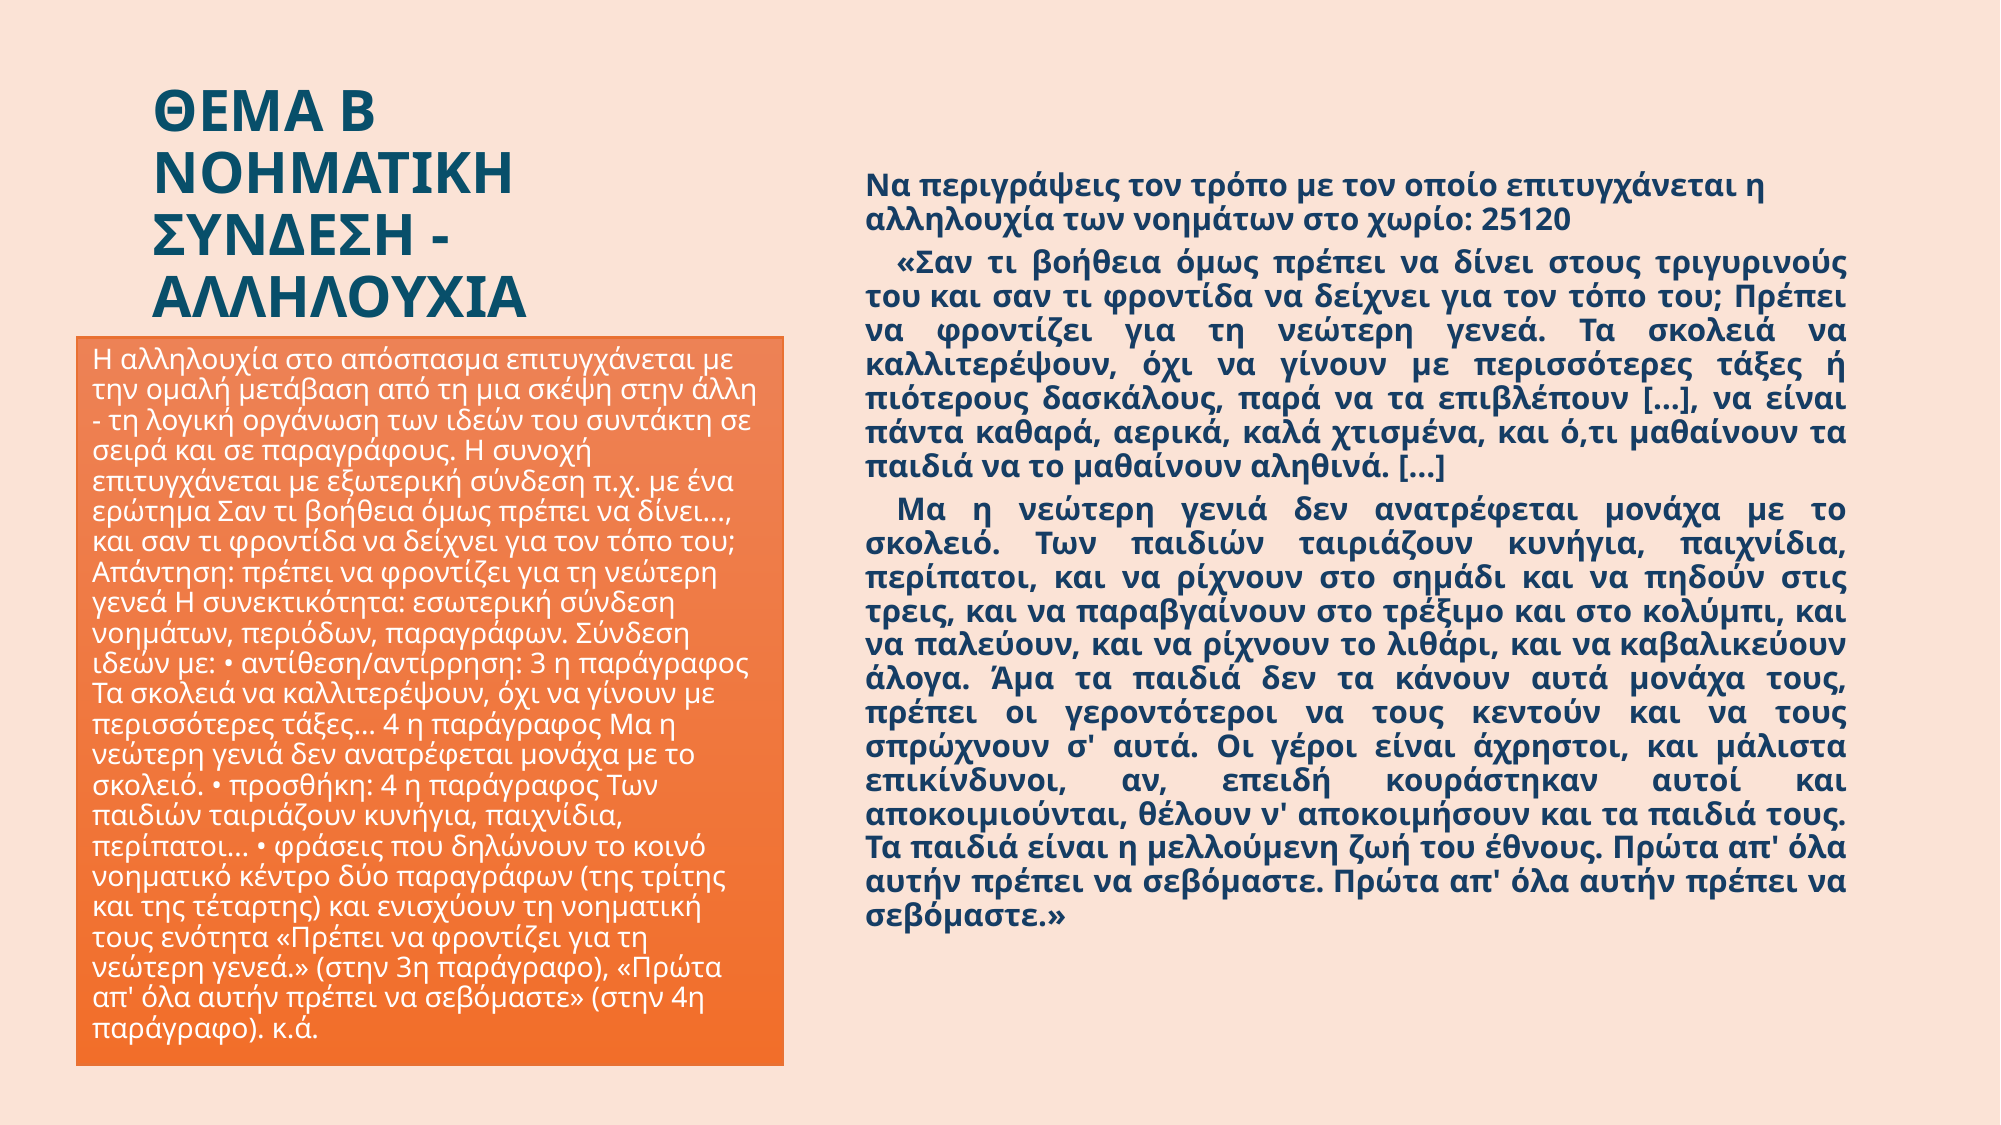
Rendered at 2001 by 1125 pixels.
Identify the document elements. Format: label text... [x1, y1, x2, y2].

list Να περιγράψεις τον τρόπο με τον οποίο επιτυγχάνεται η αλληλουχία των νοημάτων στο χωρίο: 25120 «Σαν τι βοήθεια όμως πρέπει να δίνει στους τριγυρινούς του και σαν τι φροντίδα να δείχνει για τον τόπο του; Πρέπει να φροντίζει για τη νεώτερη γενεά. Τα σκολειά να καλλιτερέψουν, όχι να γίνουν με περισσότερες τάξες ή πιότερους δασκάλους, παρά να τα επιβλέπουν […], να είναι πάντα καθαρά, αερικά, καλά χτισμένα, και ό,τι μαθαίνουν τα παιδιά να το μαθαίνουν αληθινά. […] Μα η νεώτερη γενιά δεν ανατρέφεται μονάχα με το σκολειό. Των παιδιών ταιριάζουν κυνήγια, παιχνίδια, περίπατοι, και να ρίχνουν στο σημάδι και να πηδούν στις τρεις, και να παραβγαίνουν στο τρέξιμο και στο κολύμπι, και να παλεύουν, και να ρίχνουν το λιθάρι, και να καβαλικεύουν άλογα. Άμα τα παιδιά δεν τα κάνουν αυτά μονάχα τους, πρέπει οι γεροντότεροι να τους κεντούν και να τους σπρώχνουν σ' αυτά. Οι γέροι είναι άχρηστοι, και μάλιστα επικίνδυνοι, αν, επειδή κουράστηκαν αυτοί και αποκοιμιούνται, θέλουν ν' αποκοιμήσουν και τα παιδιά τους. Τα παιδιά είναι η μελλούμενη ζωή του έθνους. Πρώτα απ' όλα αυτήν πρέπει να σεβόμαστε. Πρώτα απ' όλα αυτήν πρέπει να σεβόμαστε.» [850, 161, 1863, 962]
list Η αλληλουχία στο απόσπασμα επιτυγχάνεται με την ομαλή μετάβαση από τη μια σκέψη στην άλλη - τη λογική οργάνωση των ιδεών του συντάκτη σε σειρά και σε παραγράφους. Η συνοχή επιτυγχάνεται με εξωτερική σύνδεση π.χ. με ένα ερώτημα Σαν τι βοήθεια όμως πρέπει να δίνει…, και σαν τι φροντίδα να δείχνει για τον τόπο του; Απάντηση: πρέπει να φροντίζει για τη νεώτερη γενεά Η συνεκτικότητα: εσωτερική σύνδεση νοημάτων, περιόδων, παραγράφων. Σύνδεση ιδεών με: • αντίθεση/αντίρρηση: 3 η παράγραφος Τα σκολειά να καλλιτερέψουν, όχι να γίνουν με περισσότερες τάξες… 4 η παράγραφος Μα η νεώτερη γενιά δεν ανατρέφεται μονάχα με το σκολειό. • προσθήκη: 4 η παράγραφος Των παιδιών ταιριάζουν κυνήγια, παιχνίδια, περίπατοι… • φράσεις που δηλώνουν το κοινό νοηματικό κέντρο δύο παραγράφων (της τρίτης και της τέταρτης) και ενισχύουν τη νοηματική τους ενότητα «Πρέπει να φροντίζει για τη νεώτερη γενεά.» (στην 3η παράγραφο), «Πρώτα απ' όλα αυτήν πρέπει να σεβόμαστε» (στην 4η παράγραφο). κ.ά. [77, 337, 783, 1065]
title ΘΕΜΑ Β​ ΝΟΗΜΑΤΙΚΗ ΣΥΝΔΕΣΗ - ΑΛΛΗΛΟΥΧΙΑ​ [137, 75, 783, 336]
